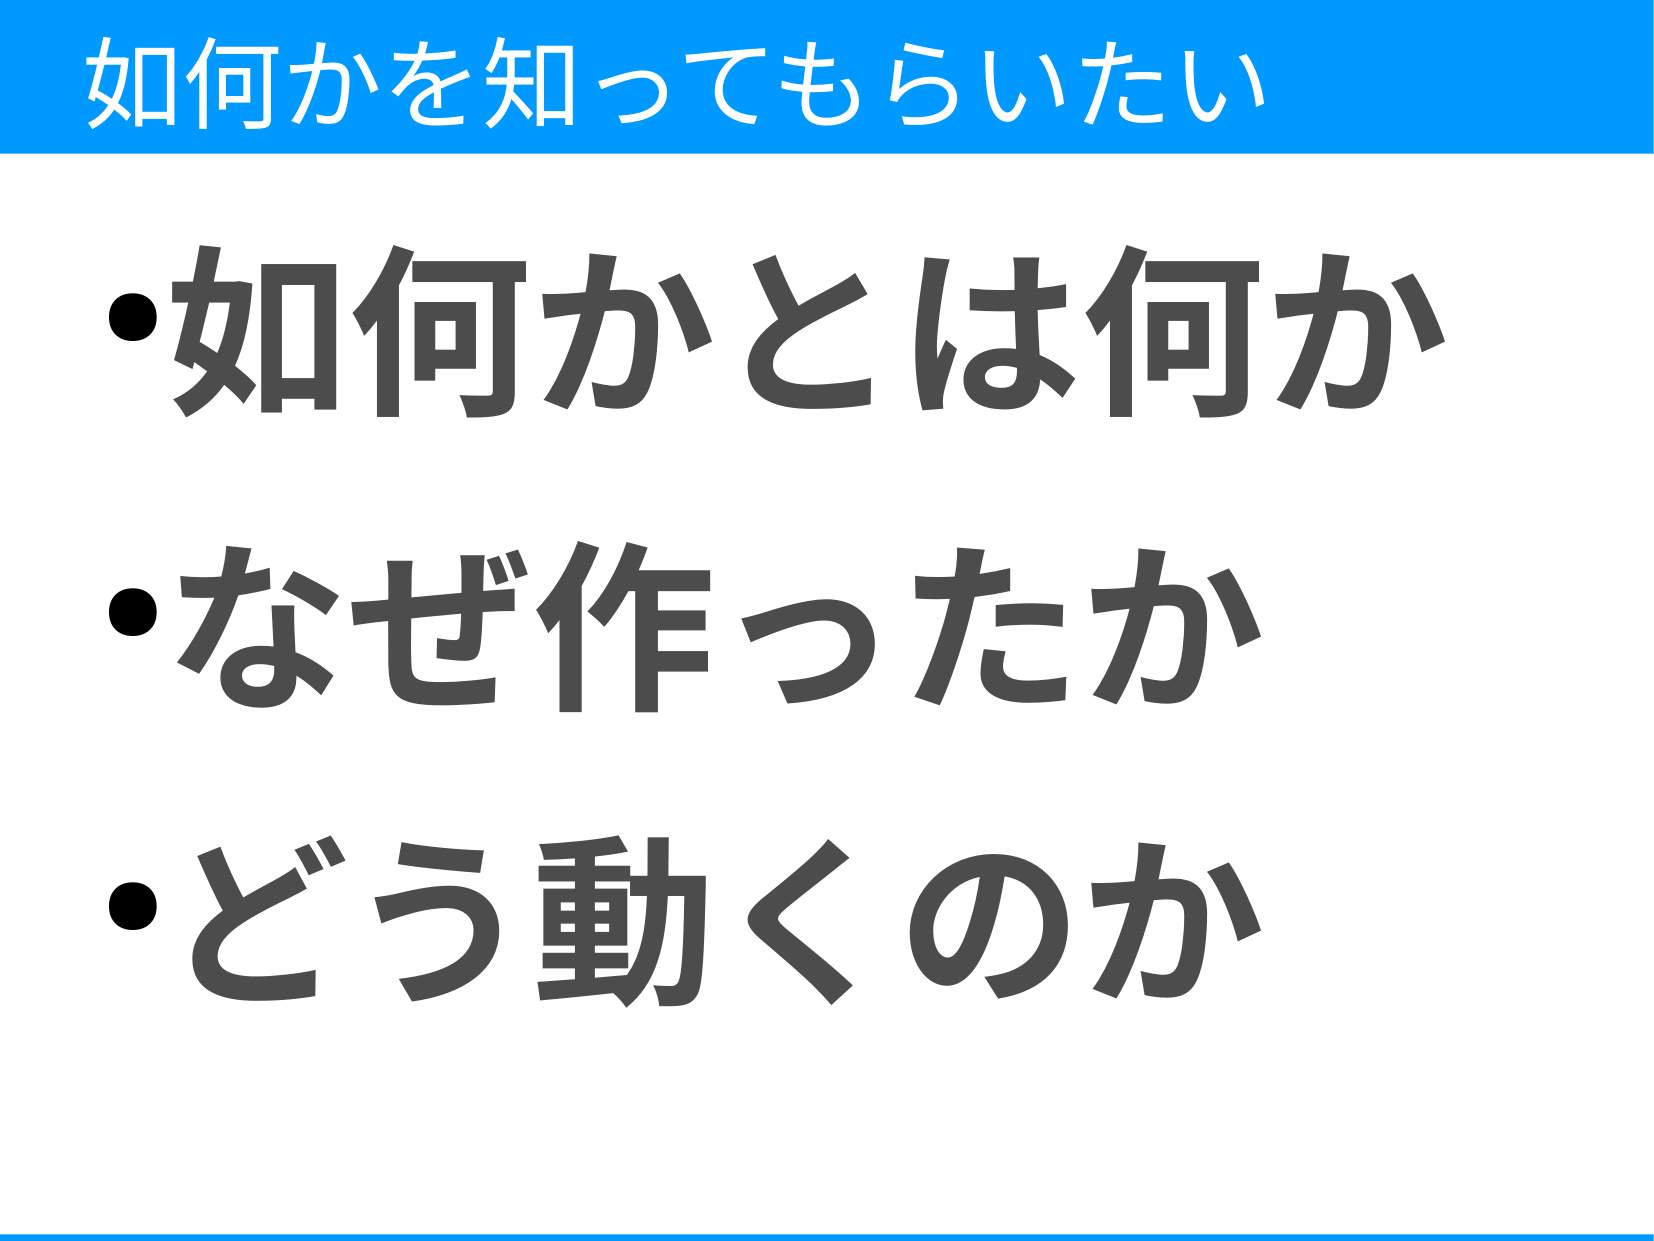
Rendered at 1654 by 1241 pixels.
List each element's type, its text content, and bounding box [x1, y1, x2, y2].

title 如何かを知ってもらいたい [82, 3, 1571, 153]
list 如何かとは何か なぜ作ったか どう動くのか [82, 188, 1654, 1204]
